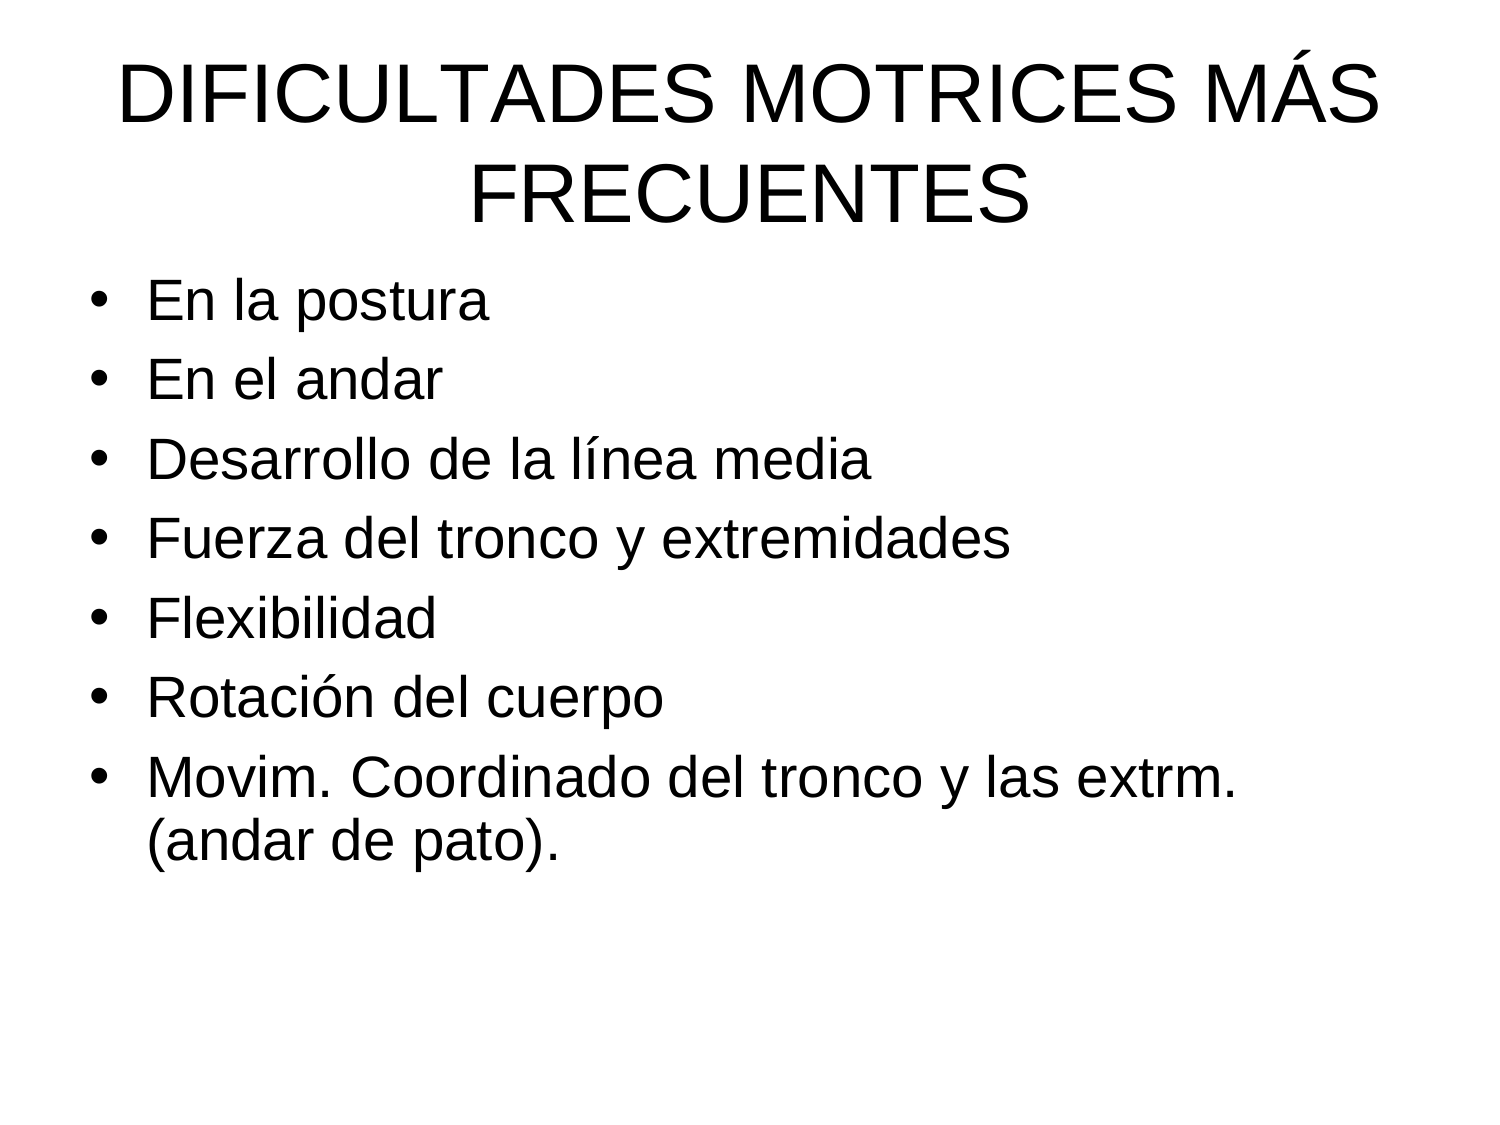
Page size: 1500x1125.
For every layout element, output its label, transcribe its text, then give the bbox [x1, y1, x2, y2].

list En la postura En el andar Desarrollo de la línea media Fuerza del tronco y extremidades Flexibilidad Rotación del cuerpo Movim. Coordinado del tronco y las extrm. (andar de pato). [75, 262, 1426, 1005]
title DIFICULTADES MOTRICES MÁS FRECUENTES [75, 45, 1426, 233]
